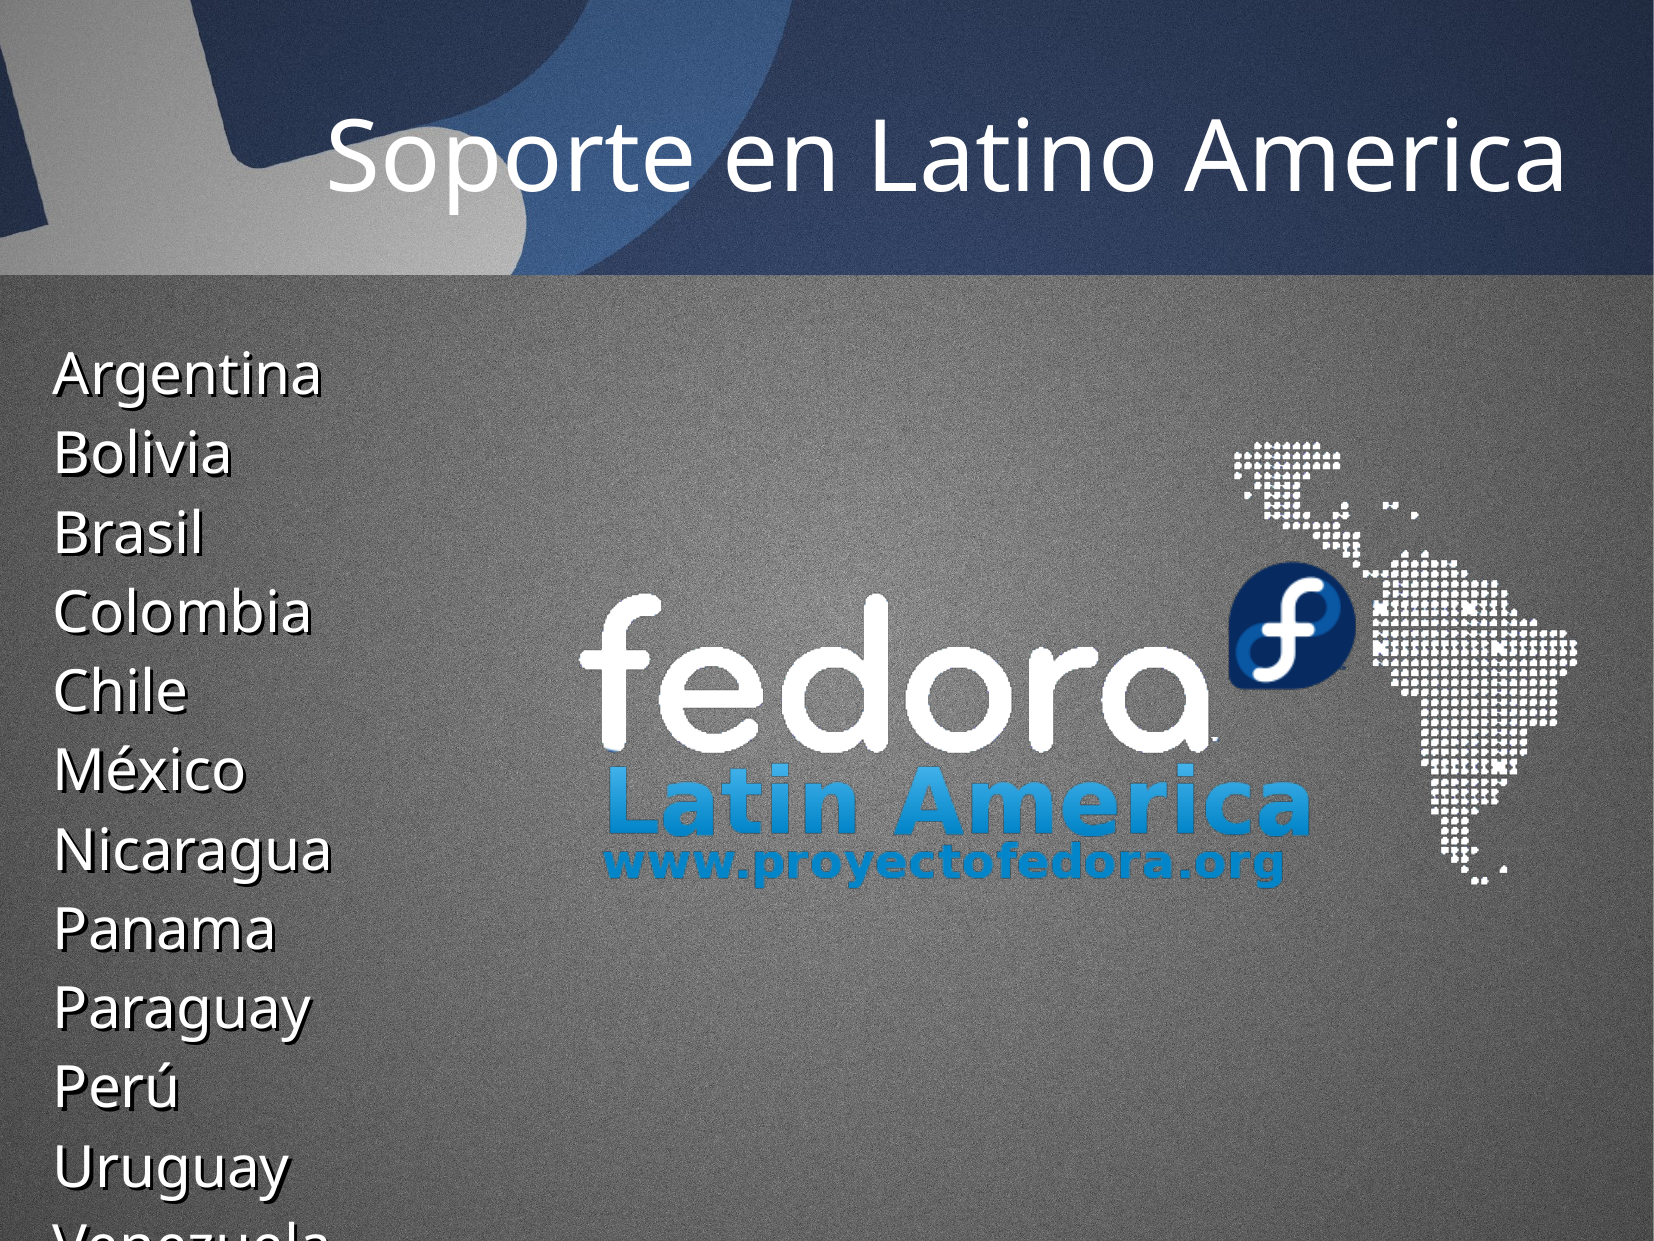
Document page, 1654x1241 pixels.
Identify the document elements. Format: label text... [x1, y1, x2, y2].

text_box Argentina Bolivia Brasil Colombia Chile México Nicaragua Panama Paraguay Perú Uruguay Venezuela [20, 325, 467, 1115]
picture [0, 0, 1654, 1241]
title Soporte en Latino America [82, 49, 1571, 257]
